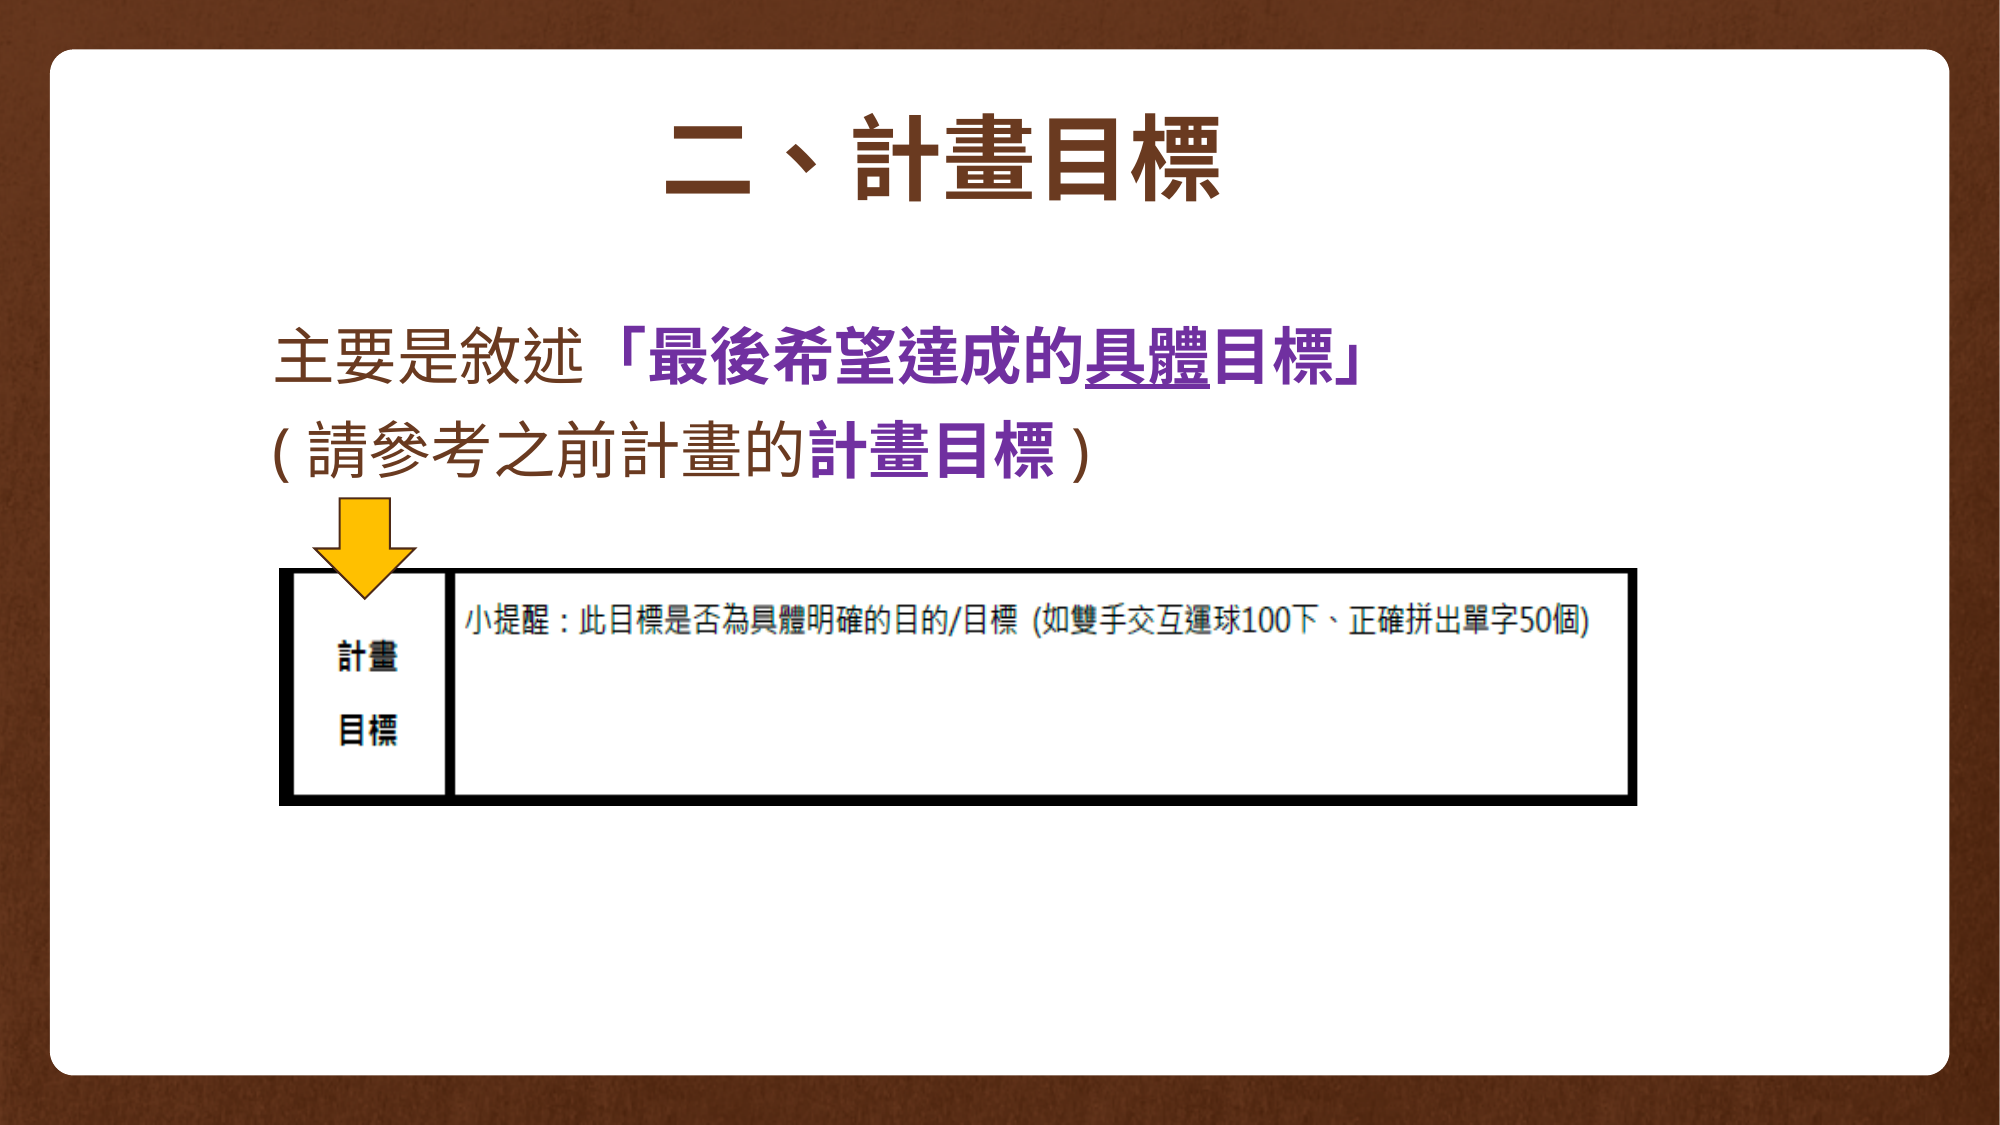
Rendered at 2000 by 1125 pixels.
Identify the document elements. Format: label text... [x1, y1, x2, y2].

list 主要是敘述「最後希望達成的具體目標」 (請參考之前計畫的計畫目標) [257, 290, 1743, 953]
text_box [314, 498, 415, 599]
picture [0, 0, 2000, 1125]
title 二、計畫目標 [142, 90, 1743, 220]
